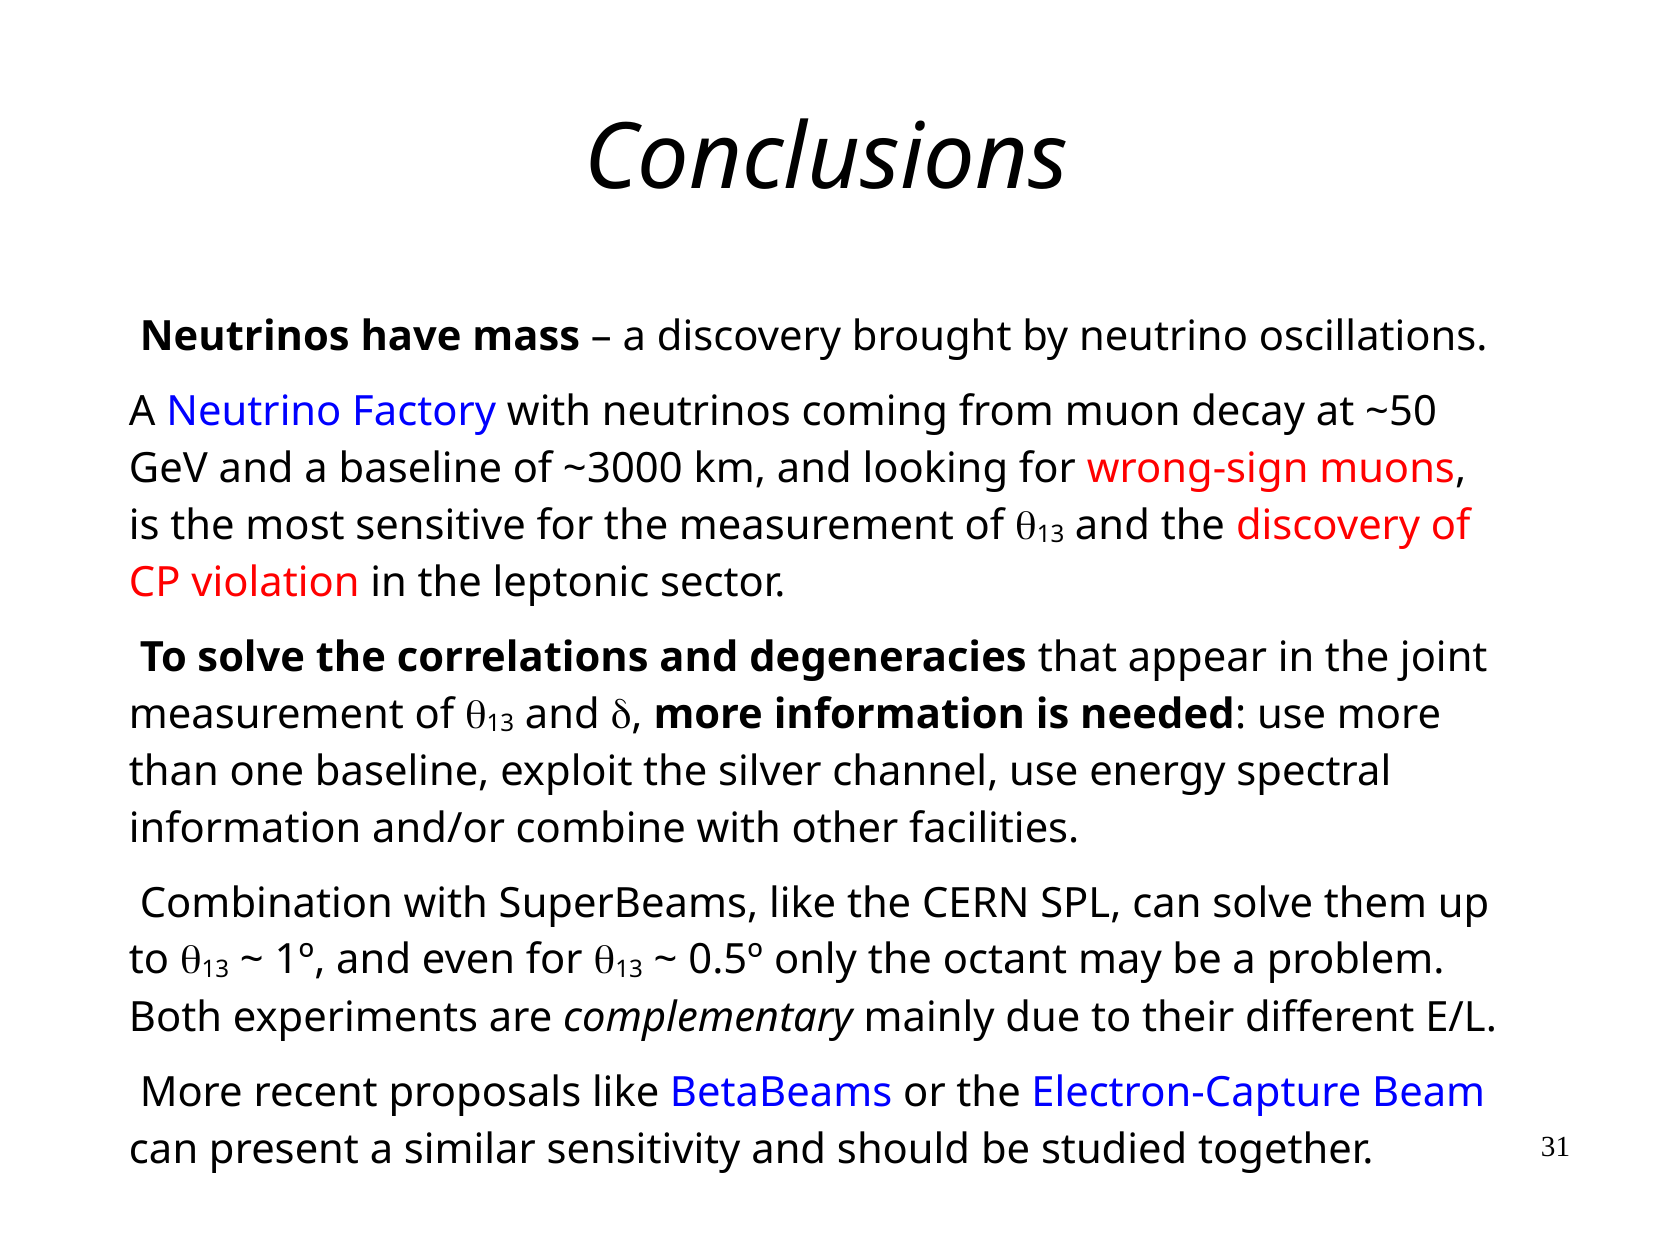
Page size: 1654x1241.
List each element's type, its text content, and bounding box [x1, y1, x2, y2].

text_box Neutrinos have mass – a discovery brought by neutrino oscillations. A Neutrino Factory with neutrinos coming from muon decay at ~50 GeV and a baseline of ~3000 km, and looking for wrong-sign muons, is the most sensitive for the measurement of q13 and the discovery of CP violation in the leptonic sector. To solve the correlations and degeneracies that appear in the joint measurement of q13 and d, more information is needed: use more than one baseline, exploit the silver channel, use energy spectral information and/or combine with other facilities. Combination with SuperBeams, like the CERN SPL, can solve them up to q13 ~ 1º, and even for q13 ~ 0.5º only the octant may be a problem. Both experiments are complementary mainly due to their different E/L. More recent proposals like BetaBeams or the Electron-Capture Beam can present a similar sensitivity and should be studied together. [114, 297, 1513, 1136]
title Conclusions [82, 49, 1571, 257]
